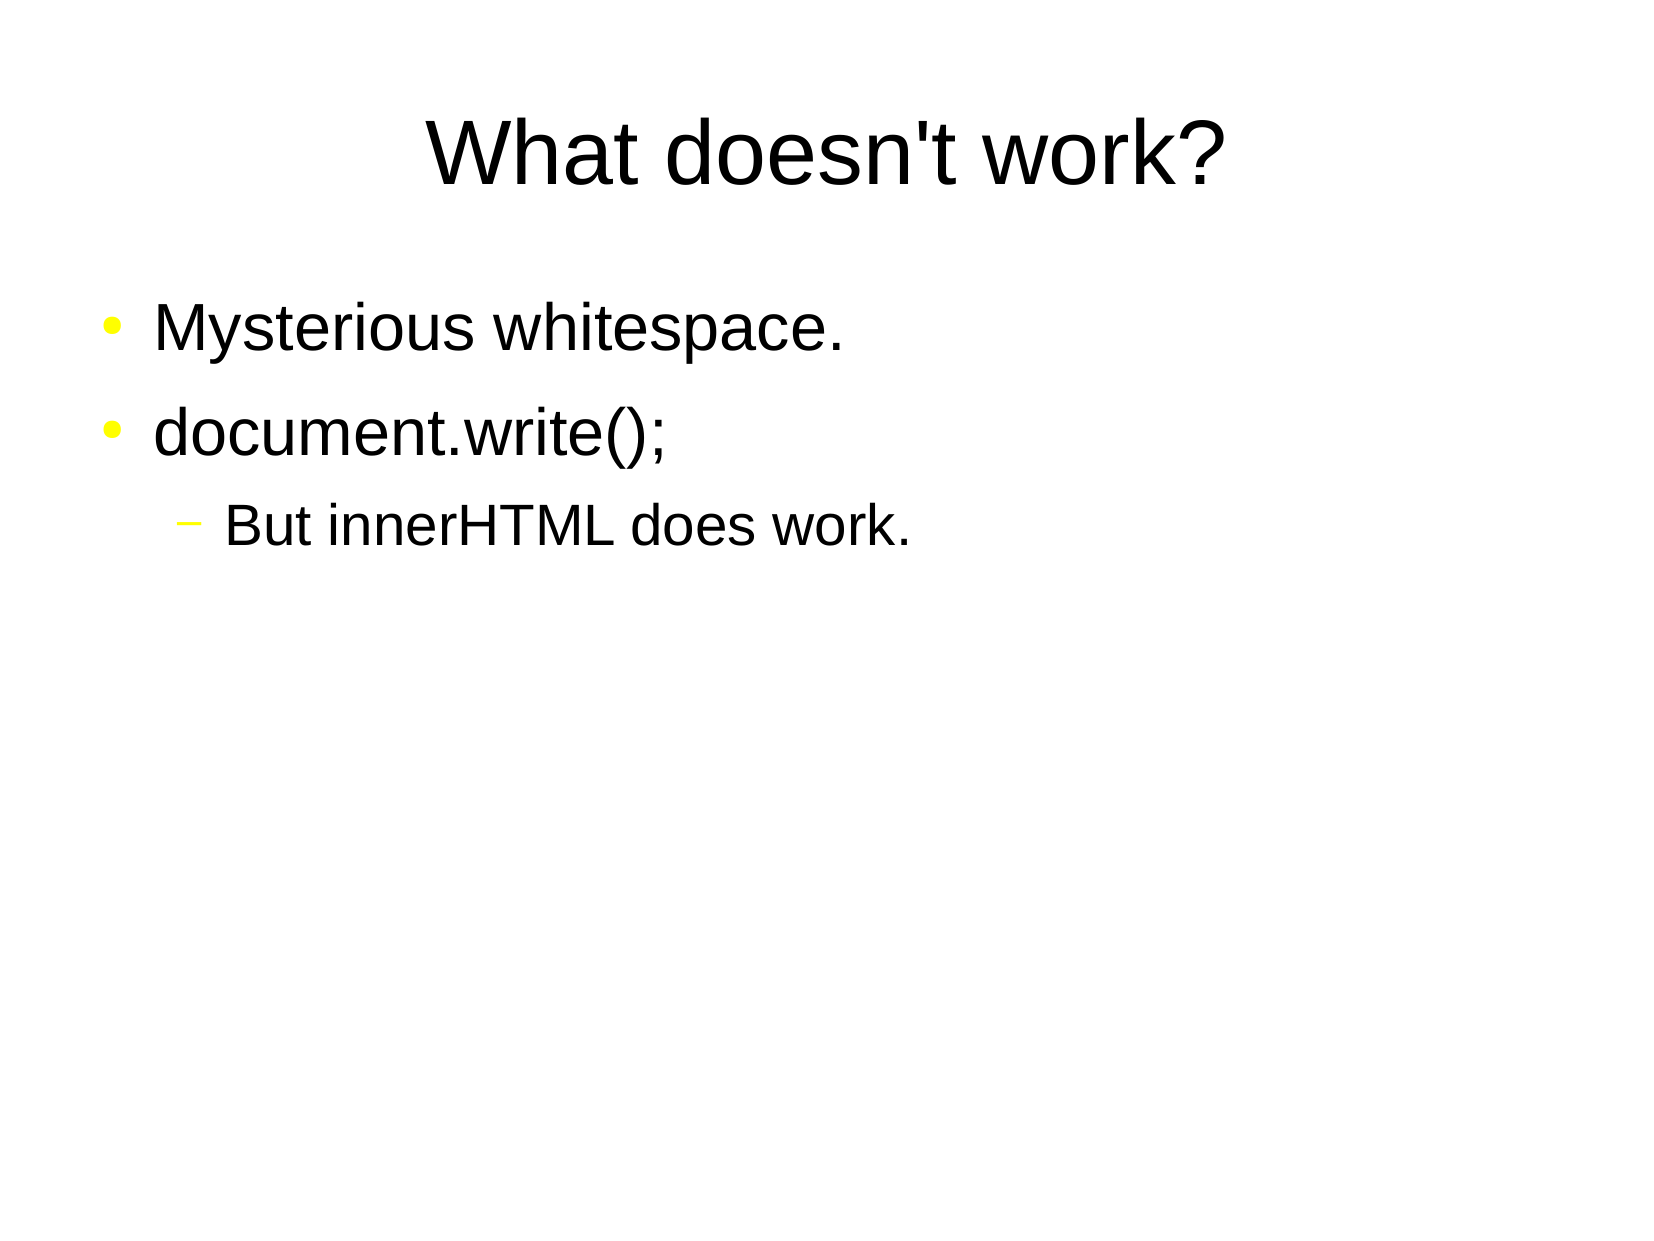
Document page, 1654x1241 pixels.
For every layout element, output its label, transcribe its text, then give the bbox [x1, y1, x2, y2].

title What doesn't work? [82, 49, 1571, 257]
list Mysterious whitespace. document.write(); But innerHTML does work. [82, 290, 1571, 1109]
